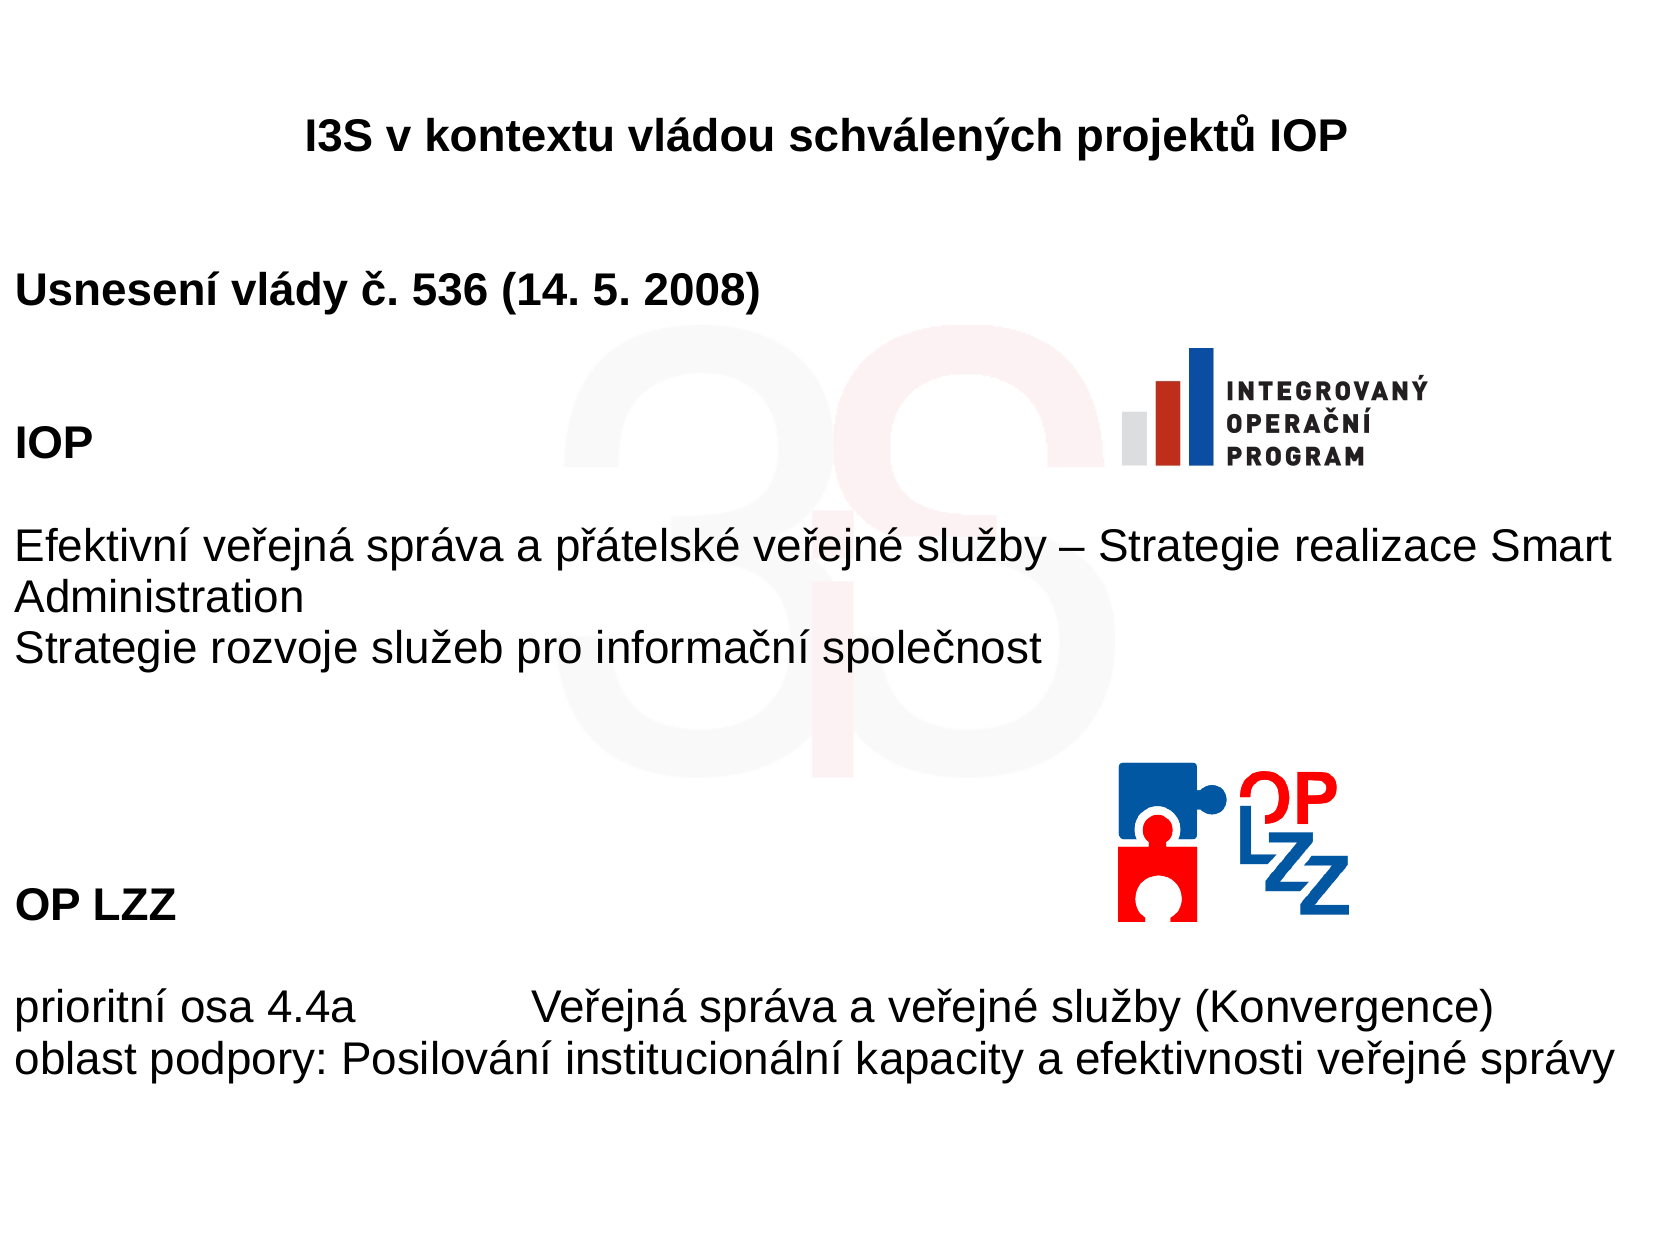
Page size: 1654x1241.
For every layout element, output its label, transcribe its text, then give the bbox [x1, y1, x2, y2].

picture [1107, 749, 1359, 935]
text_box I3S v kontextu vládou schválených projektů IOP Usnesení vlády č. 536 (14. 5. 2008) IOP Efektivní veřejná správa a přátelské veřejné služby – Strategie realizace Smart Administration Strategie rozvoje služeb pro informační společnost OP LZZ prioritní osa 4.4a Veřejná správa a veřejné služby (Konvergence) oblast podpory: Posilování institucionální kapacity a efektivnosti veřejné správy [0, 0, 1654, 1241]
picture [1122, 348, 1436, 485]
